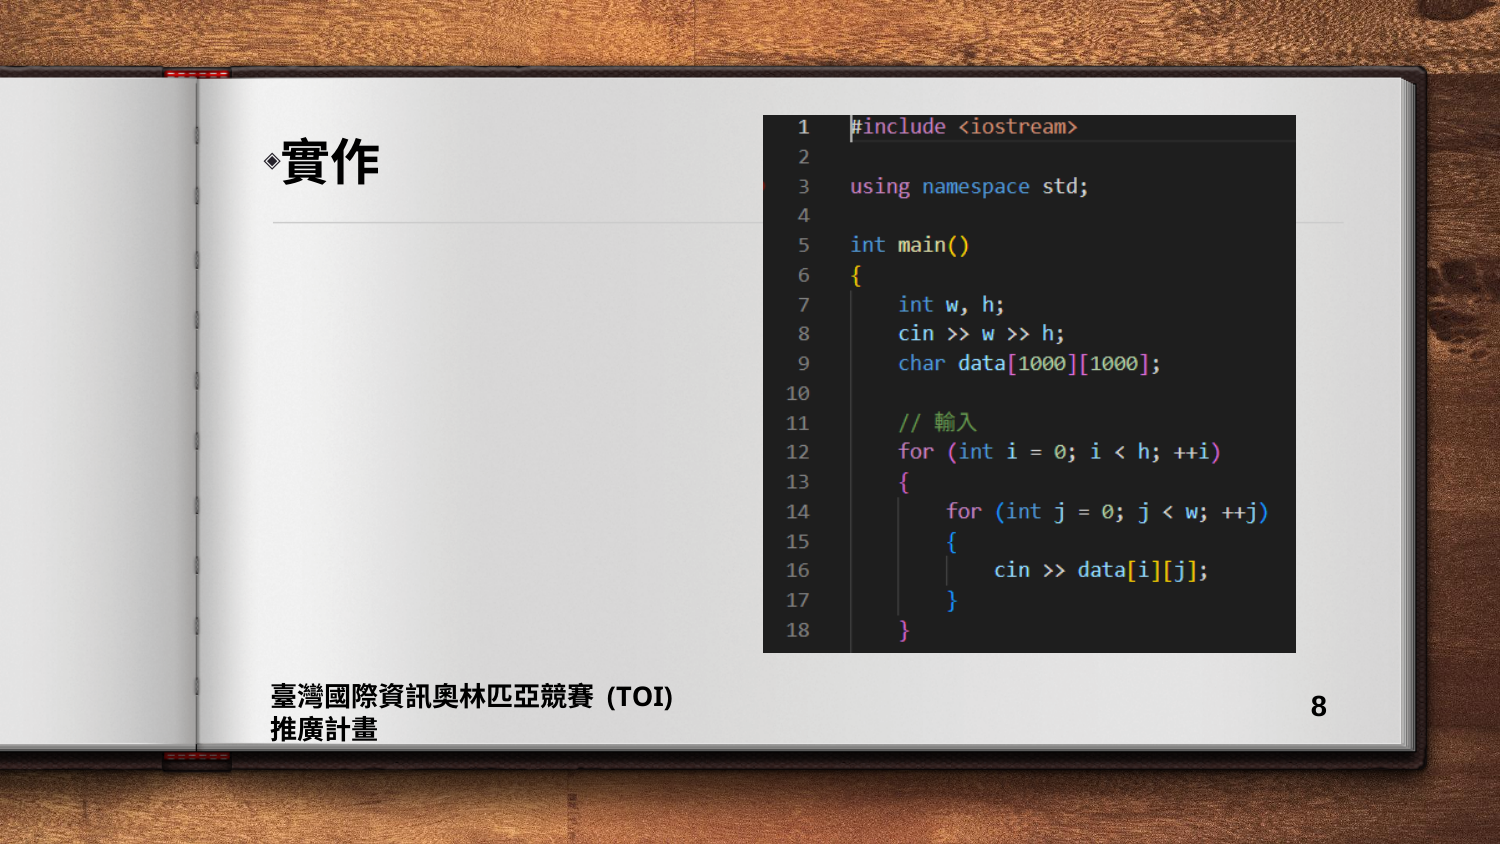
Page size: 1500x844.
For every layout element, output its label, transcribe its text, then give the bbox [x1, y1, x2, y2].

picture [763, 115, 1296, 653]
text_box 實作 [248, 115, 763, 205]
text_box 8 [1295, 672, 1386, 737]
